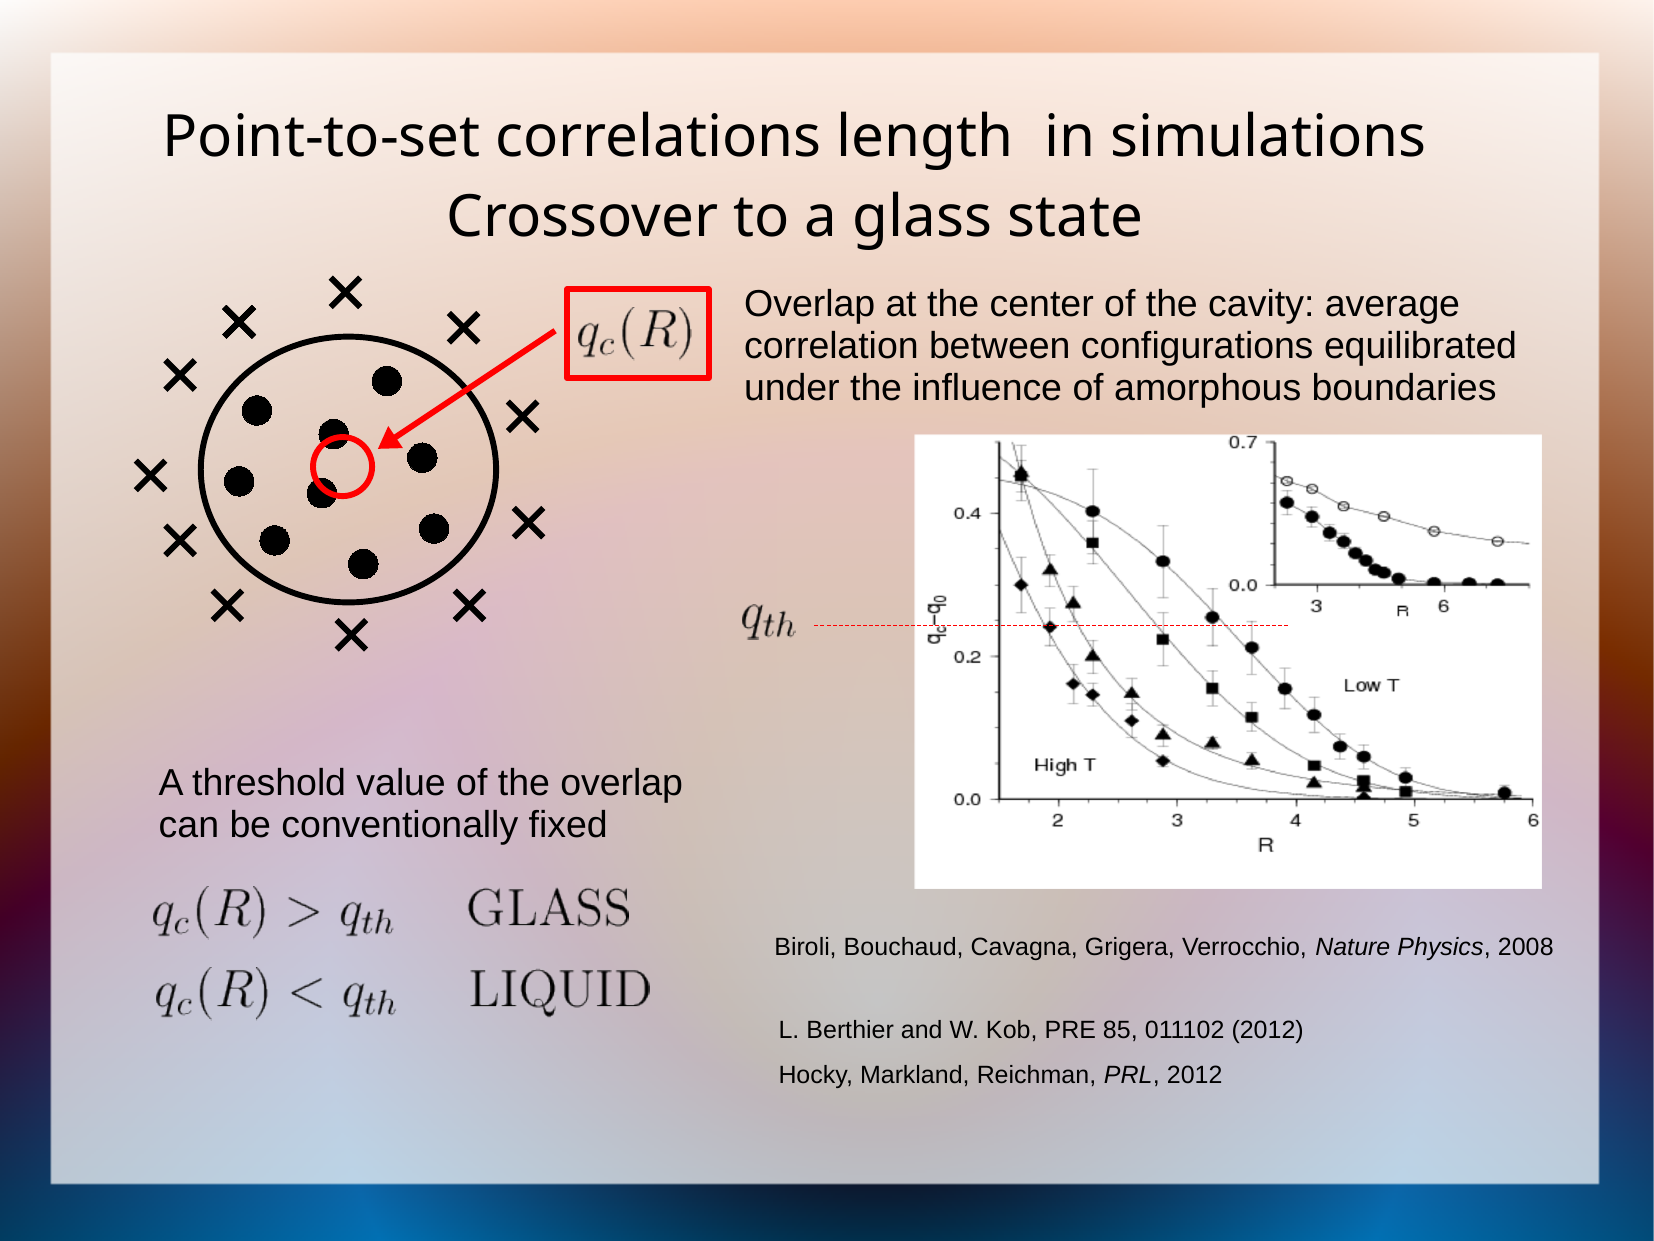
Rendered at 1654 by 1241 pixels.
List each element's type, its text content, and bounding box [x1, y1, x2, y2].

text_box Biroli, Bouchaud, Cavagna, Grigera, Verrocchio, Nature Physics, 2008 [759, 925, 1588, 969]
text_box Hocky, Markland, Reichman, PRL, 2012 [763, 1053, 1384, 1097]
text_box Point-to-set correlations length in simulations Crossover to a glass state [124, 87, 1465, 238]
text_box A threshold value of the overlap can be conventionally fixed [144, 754, 740, 854]
picture [0, 0, 1654, 1241]
text_box [200, 336, 497, 603]
text_box [566, 289, 709, 378]
text_box Overlap at the center of the cavity: average correlation between configurations equilibrated under the influence of amorphous boundaries [729, 275, 1548, 417]
text_box L. Berthier and W. Kob, PRE 85, 011102 (2012) [763, 1008, 1349, 1051]
